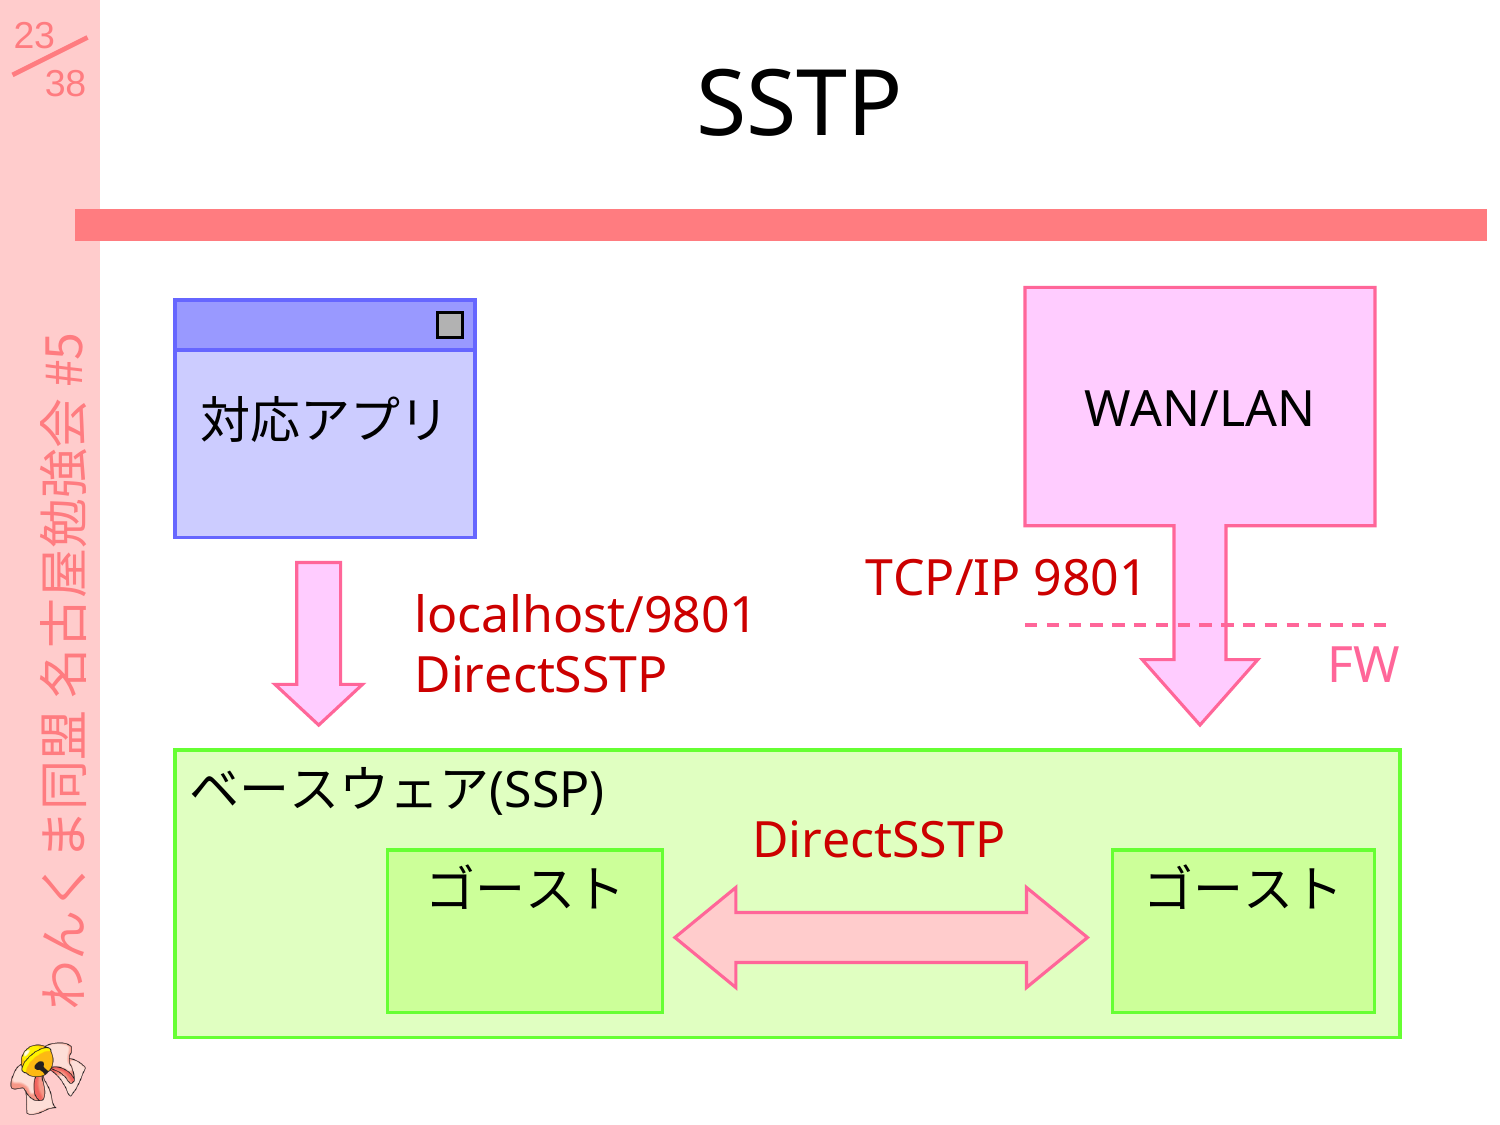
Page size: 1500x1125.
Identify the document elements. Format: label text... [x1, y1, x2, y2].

picture [10, 1042, 86, 1115]
text_box DirectSSTP [737, 799, 1075, 876]
text_box [274, 562, 363, 726]
text_box ゴースト [1112, 849, 1375, 1013]
text_box ゴースト [387, 849, 663, 1013]
text_box TCP/IP 9801 [787, 537, 1163, 613]
text_box [174, 299, 475, 350]
text_box localhost/9801 DirectSSTP [399, 574, 813, 711]
text_box ベースウェア(SSP) [174, 750, 1401, 1038]
text_box FW [1312, 624, 1438, 701]
text_box [674, 887, 1088, 988]
title SSTP [125, 0, 1476, 226]
text_box 対応アプリ [174, 350, 475, 538]
text_box WAN/LAN [1025, 287, 1376, 726]
